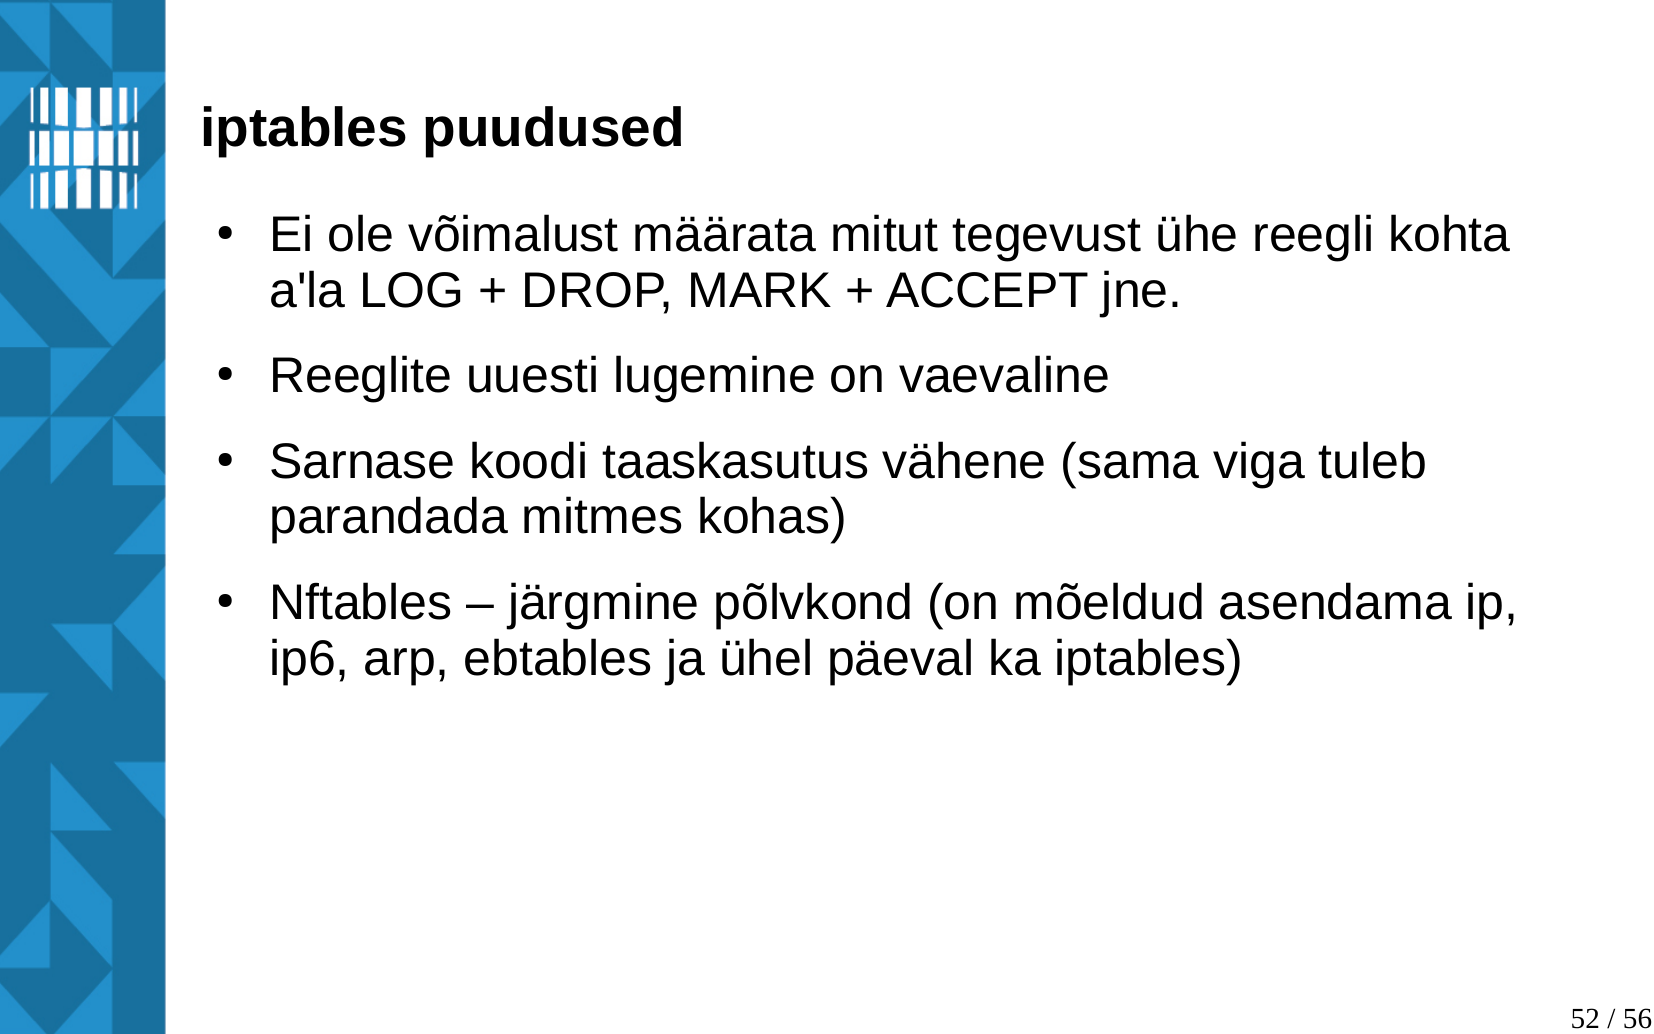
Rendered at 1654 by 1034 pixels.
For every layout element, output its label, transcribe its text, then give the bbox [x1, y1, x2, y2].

list Ei ole võimalust määrata mitut tegevust ühe reegli kohta a'la LOG + DROP, MARK + ACCEPT jne. Reeglite uuesti lugemine on vaevaline Sarnase koodi taaskasutus vähene (sama viga tuleb parandada mitmes kohas) Nftables – järgmine põlvkond (on mõeldud asendama ip, ip6, arp, ebtables ja ühel päeval ka iptables) [198, 206, 1595, 900]
title iptables puudused [200, 41, 1595, 206]
